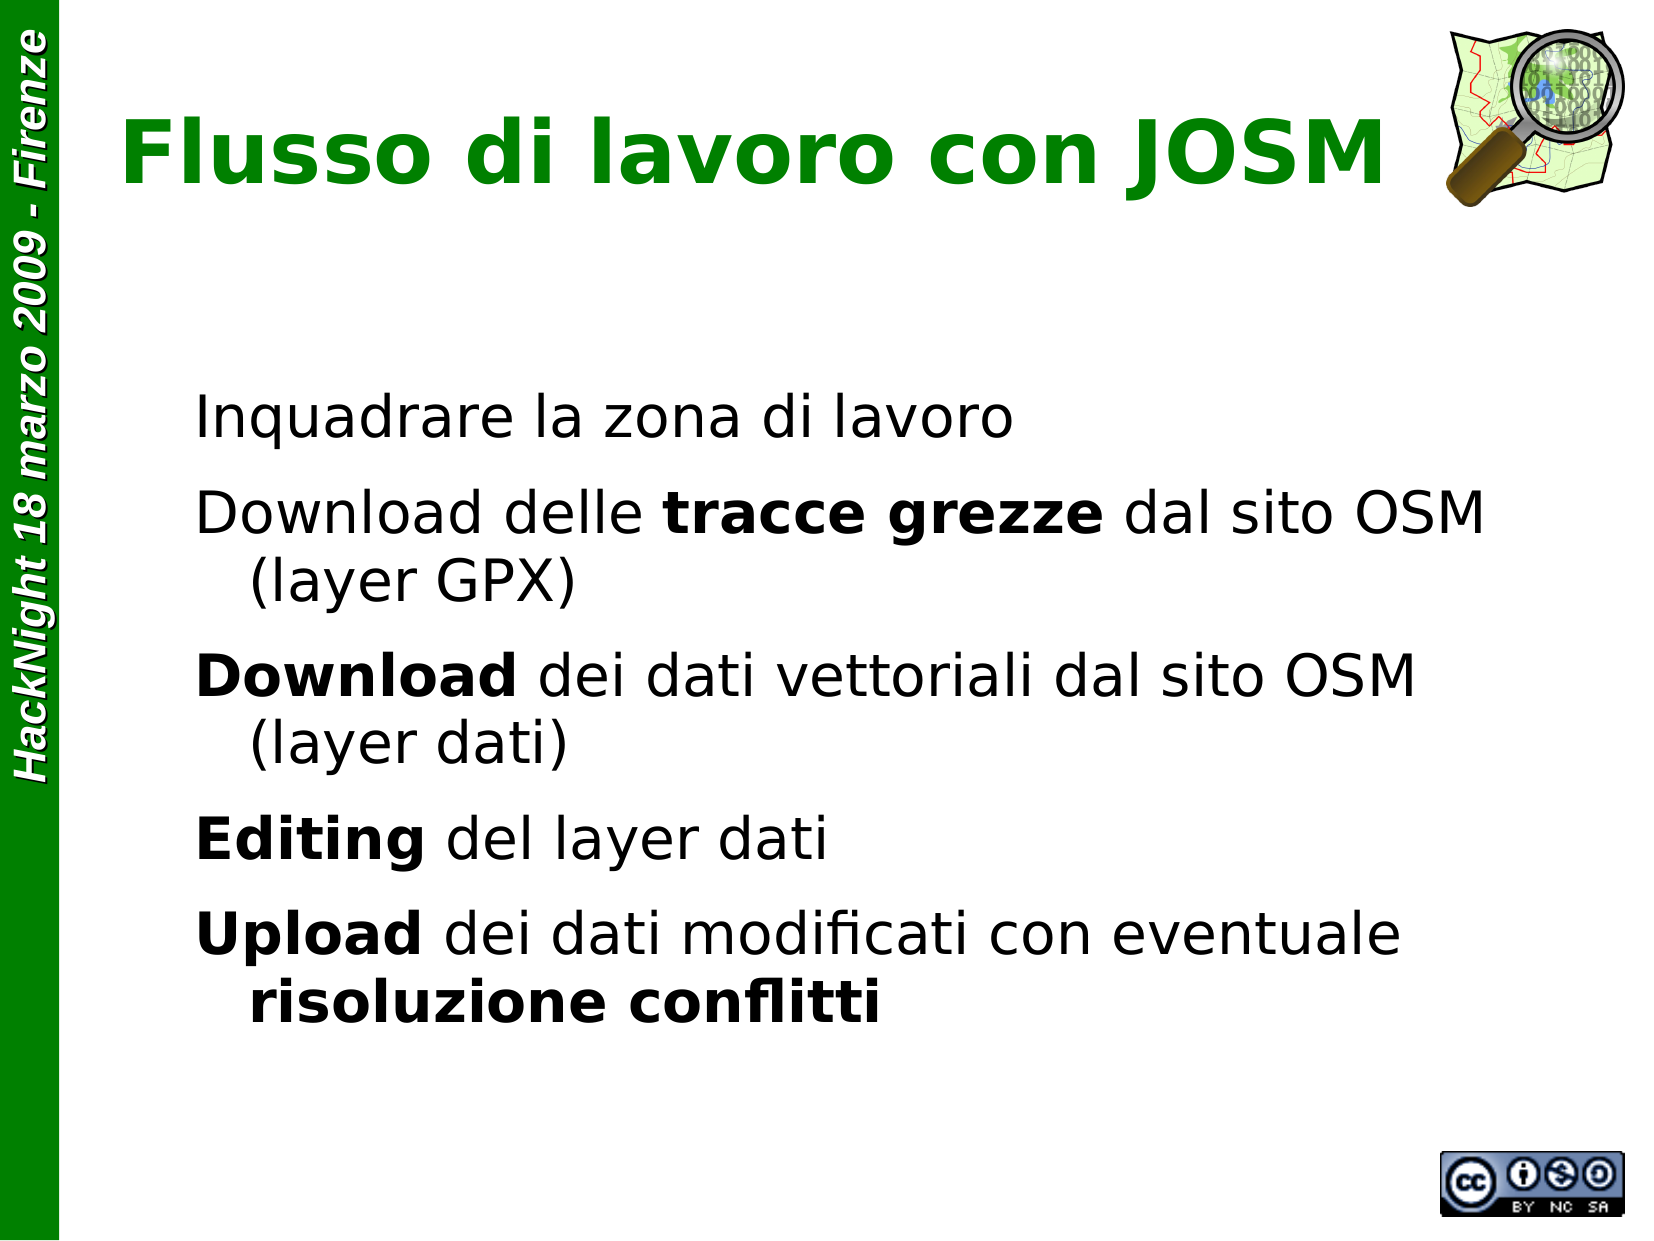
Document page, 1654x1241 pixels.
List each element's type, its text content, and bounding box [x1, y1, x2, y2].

list Inquadrare la zona di lavoro Download delle tracce grezze dal sito OSM (layer GPX) Download dei dati vettoriali dal sito OSM (layer dati) Editing del layer dati Upload dei dati modificati con eventuale risoluzione conflitti [177, 383, 1571, 1063]
picture [1440, 1151, 1625, 1217]
picture [1446, 29, 1625, 207]
title Flusso di lavoro con JOSM [118, 56, 1418, 250]
